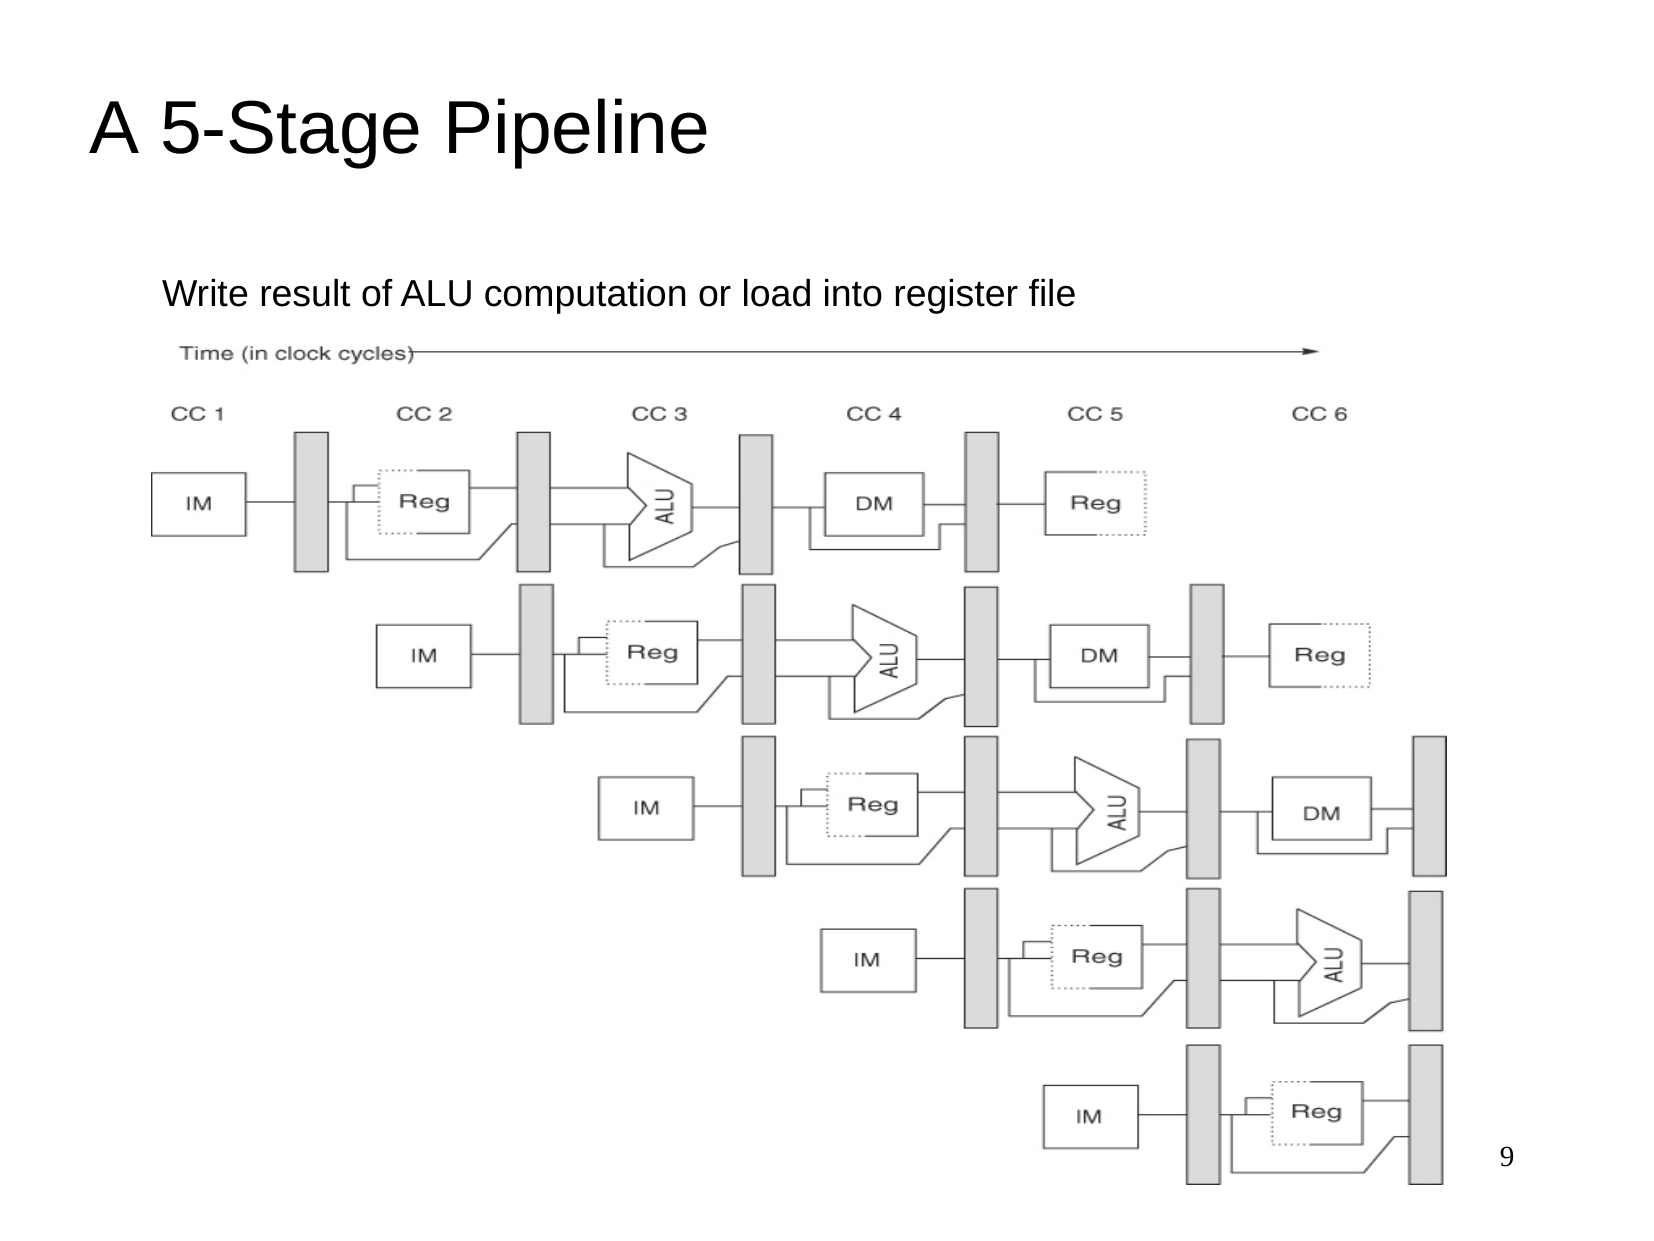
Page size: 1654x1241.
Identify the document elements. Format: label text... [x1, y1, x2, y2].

text_box <number> [1184, 1129, 1530, 1213]
picture [151, 344, 1447, 1186]
text_box Write result of ALU computation or load into register file [147, 261, 1092, 323]
text_box A 5-Stage Pipeline [74, 71, 727, 177]
